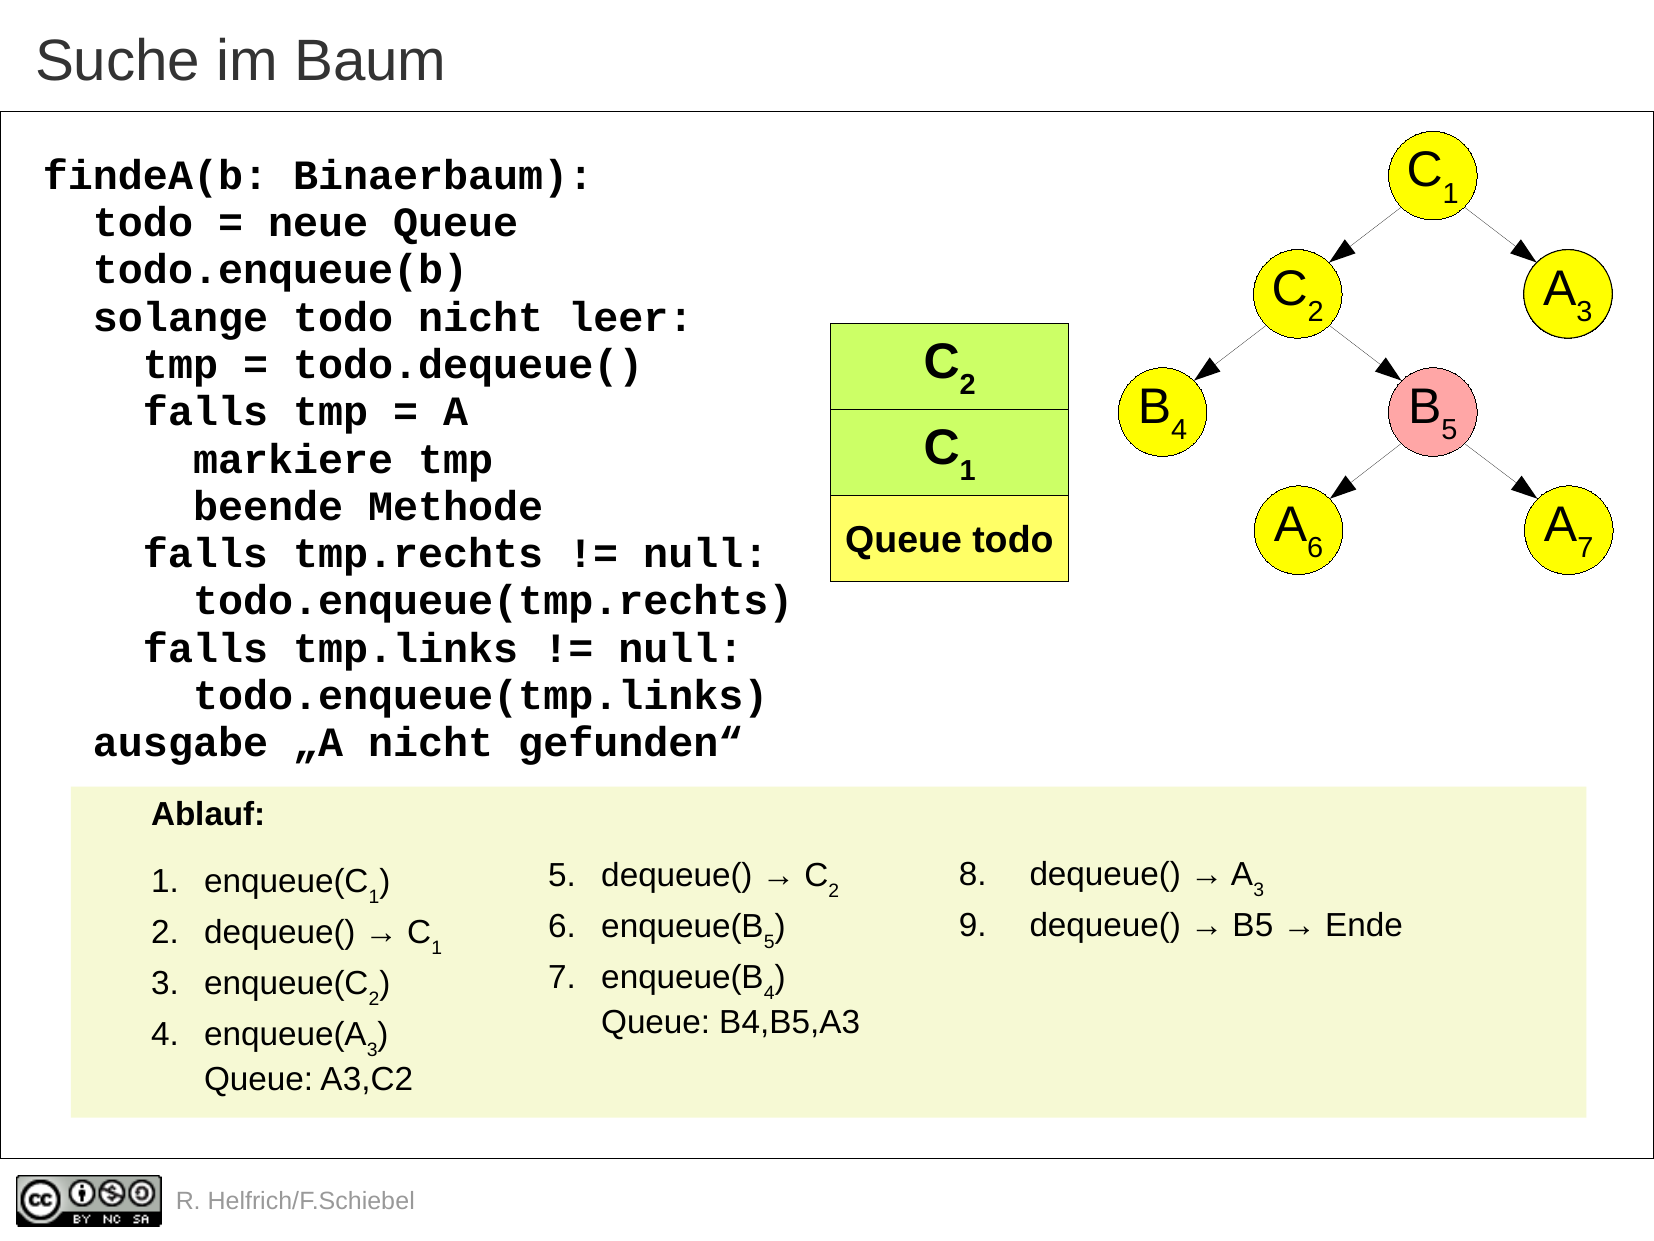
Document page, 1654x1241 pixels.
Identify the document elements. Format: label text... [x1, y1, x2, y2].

list findeA(b: Binaerbaum): todo = neue Queue todo.enqueue(b) solange todo nicht leer: tmp = todo.dequeue() falls tmp = A markiere tmp beende Methode falls tmp.rechts != null: todo.enqueue(tmp.rechts) falls tmp.links != null: todo.enqueue(tmp.links) ausgabe „A nicht gefunden“ [42, 154, 857, 784]
text_box [70, 786, 1587, 1118]
text_box B5 [1388, 367, 1478, 457]
text_box A6 [1254, 485, 1343, 575]
text_box A3 [1523, 249, 1613, 339]
text_box C1 [830, 409, 1069, 496]
title Suche im Baum [35, 22, 1636, 100]
list dequeue() → C2 enqueue(B5) enqueue(B4) Queue: B4,B5,A3 [548, 790, 965, 1054]
text_box C1 [1388, 131, 1478, 220]
text_box C2 [830, 323, 1069, 409]
list dequeue() → A3 dequeue() → B5 → Ende [958, 788, 1556, 982]
text_box B4 [1118, 367, 1207, 457]
picture [16, 1175, 162, 1227]
list Ablauf: enqueue(C1) dequeue() → C1 enqueue(C2) enqueue(A3) Queue: A3,C2 [150, 795, 568, 1107]
text_box Queue todo [830, 496, 1069, 582]
text_box C2 [1253, 249, 1343, 339]
text_box A7 [1524, 485, 1614, 575]
